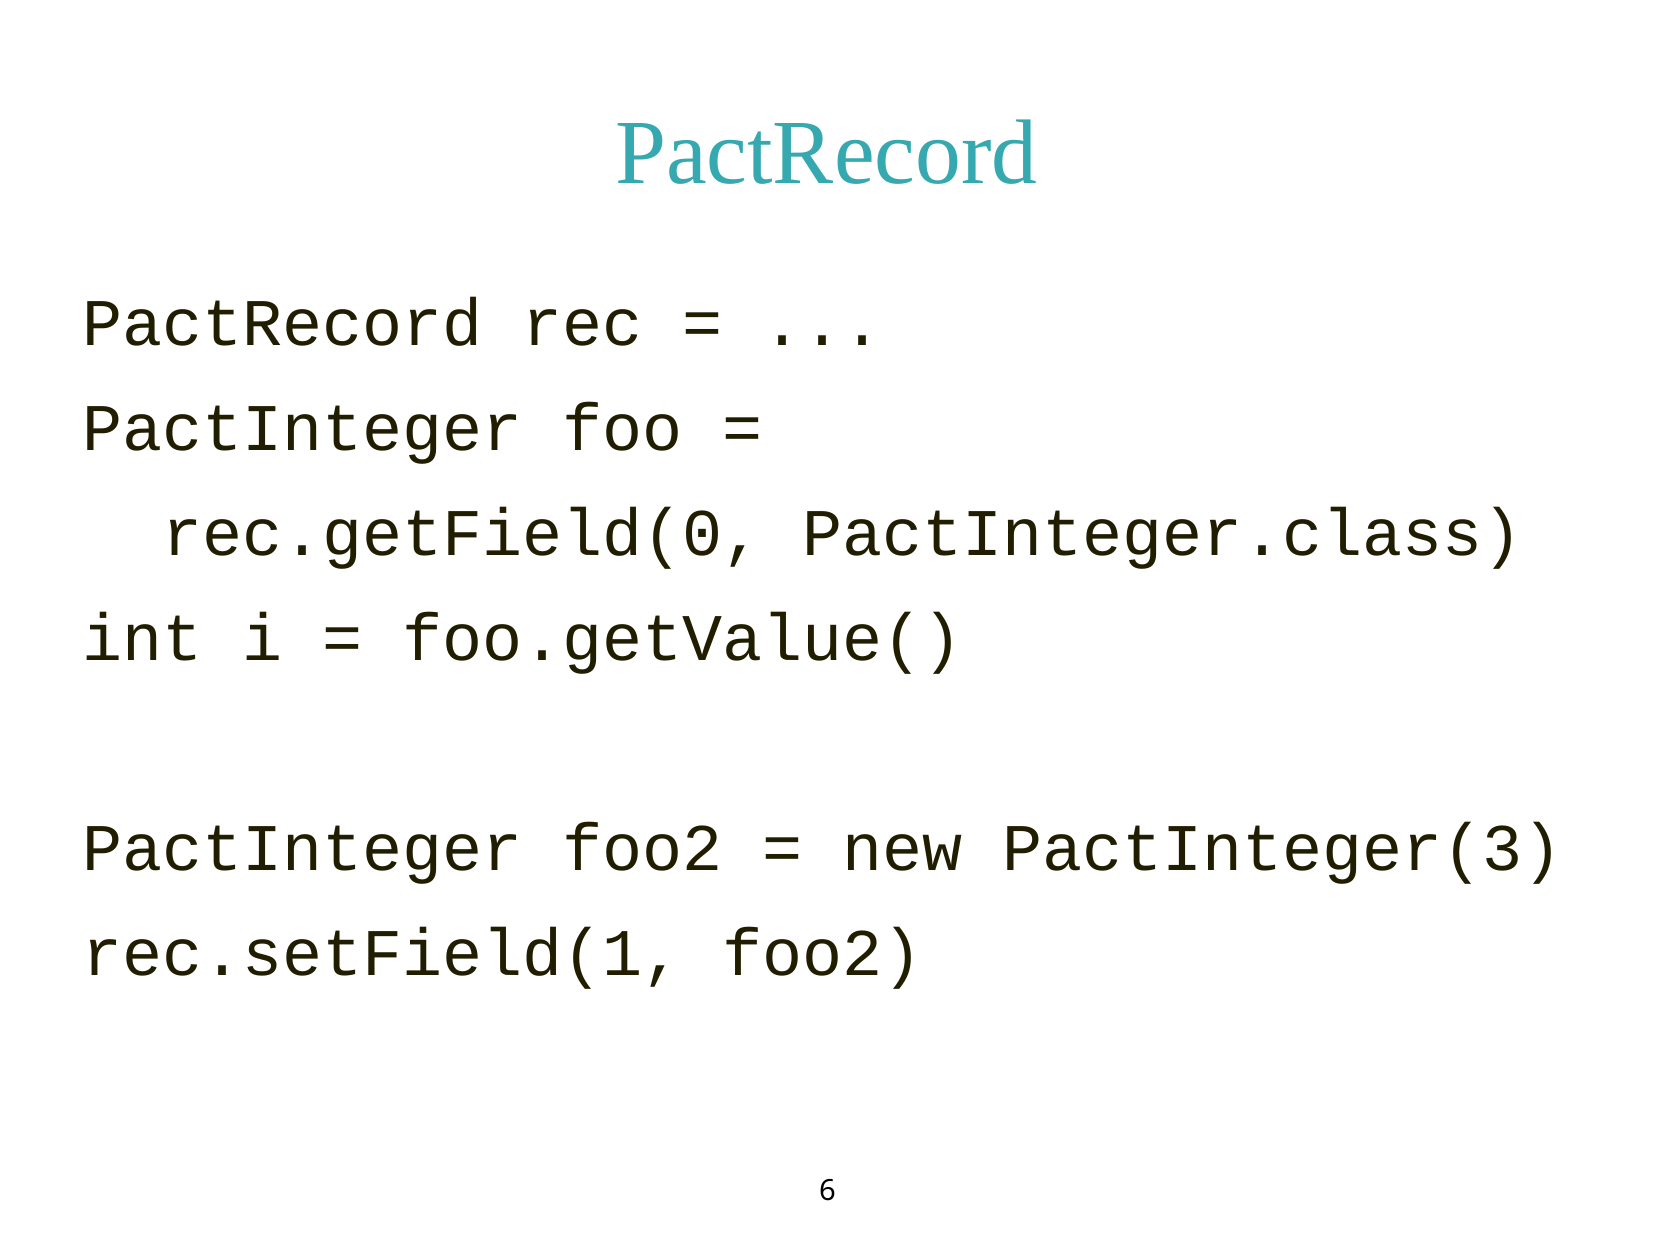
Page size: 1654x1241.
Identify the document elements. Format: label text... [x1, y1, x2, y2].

list PactRecord rec = ... PactInteger foo = rec.getField(0, PactInteger.class) int i = foo.getValue() PactInteger foo2 = new PactInteger(3) rec.setField(1, foo2) [82, 290, 1571, 1010]
title PactRecord [82, 49, 1571, 257]
